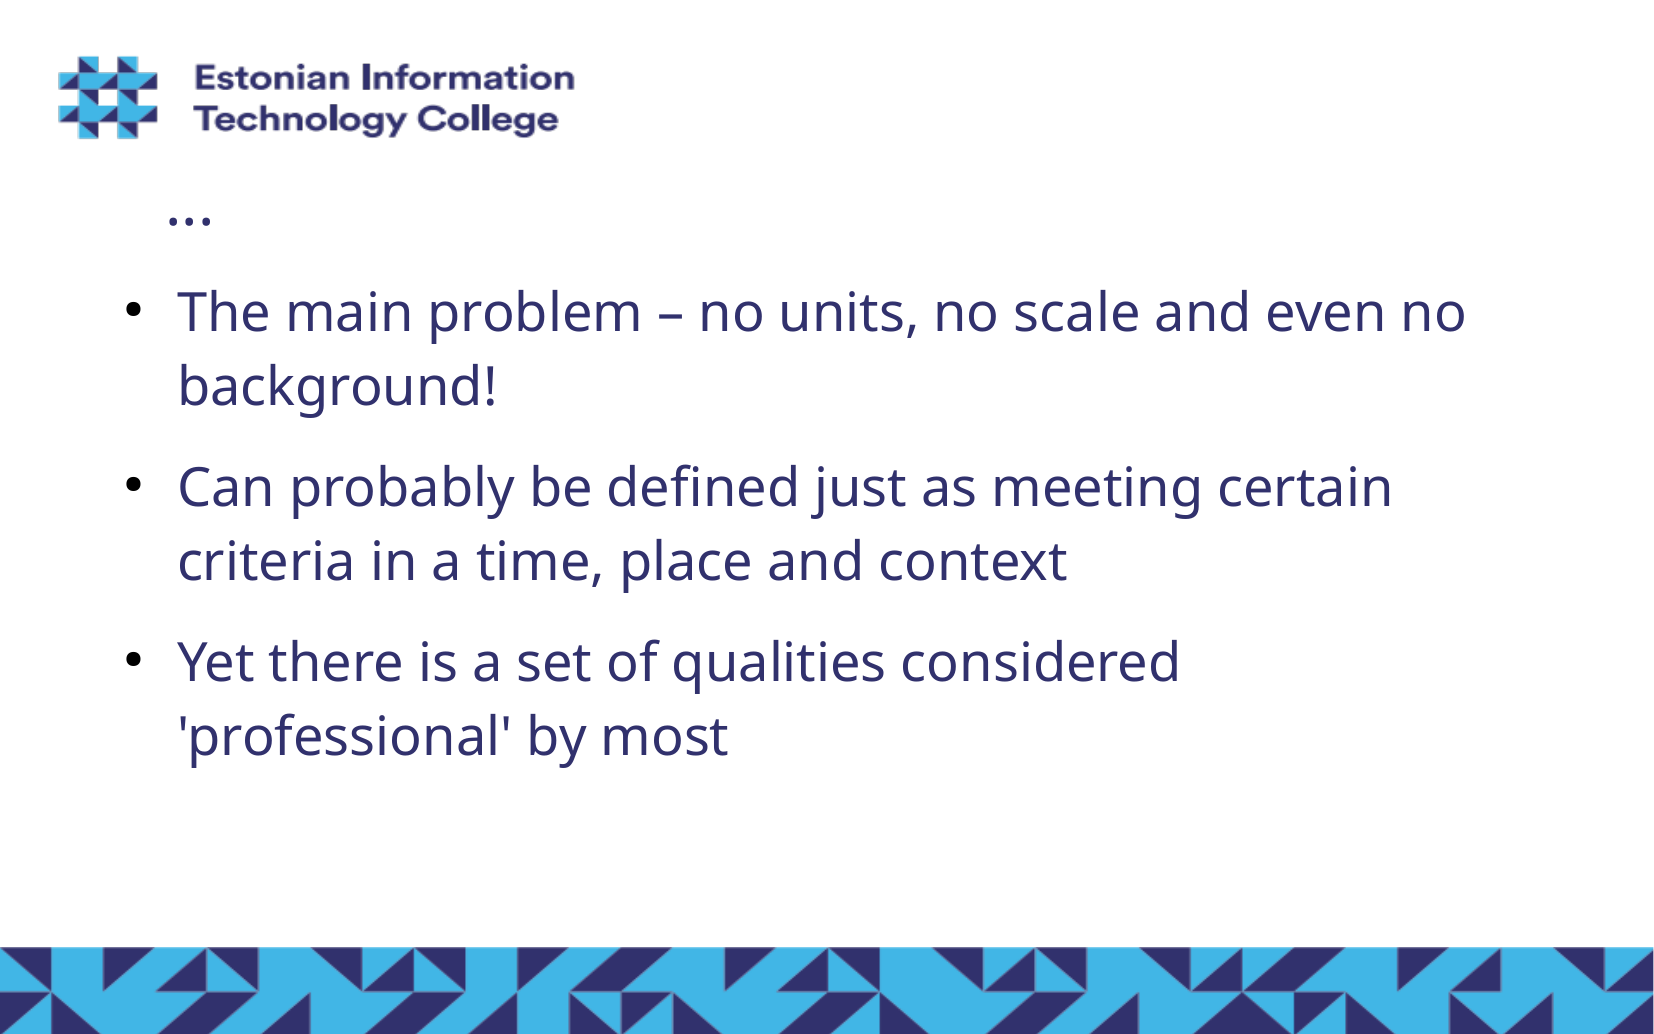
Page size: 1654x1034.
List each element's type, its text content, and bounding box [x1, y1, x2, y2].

title ... [165, 147, 1217, 256]
list The main problem – no units, no scale and even no background! Can probably be defined just as meeting certain criteria in a time, place and context Yet there is a set of qualities considered 'professional' by most [106, 273, 1501, 934]
